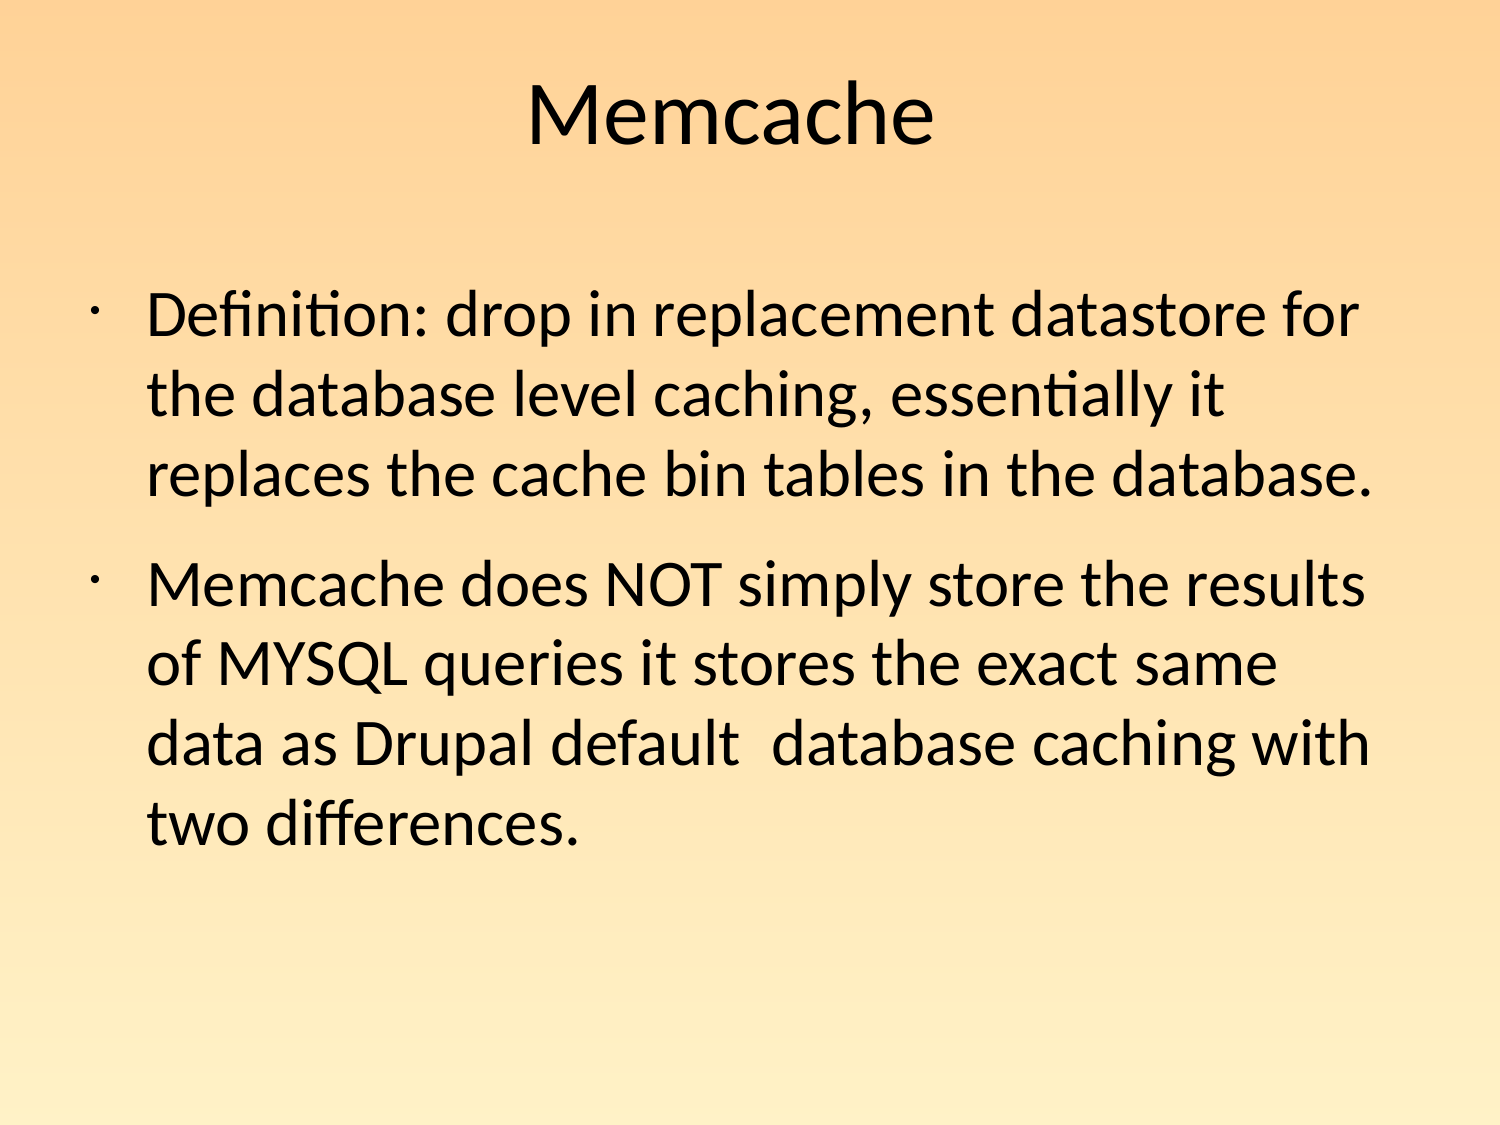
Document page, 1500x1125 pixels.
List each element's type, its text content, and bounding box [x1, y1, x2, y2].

title Memcache [75, 45, 1425, 233]
list Definition: drop in replacement datastore for the database level caching, essentially it replaces the cache bin tables in the database. Memcache does NOT simply store the results of MYSQL queries it stores the exact same data as Drupal default database caching with two differences. [75, 262, 1425, 1005]
